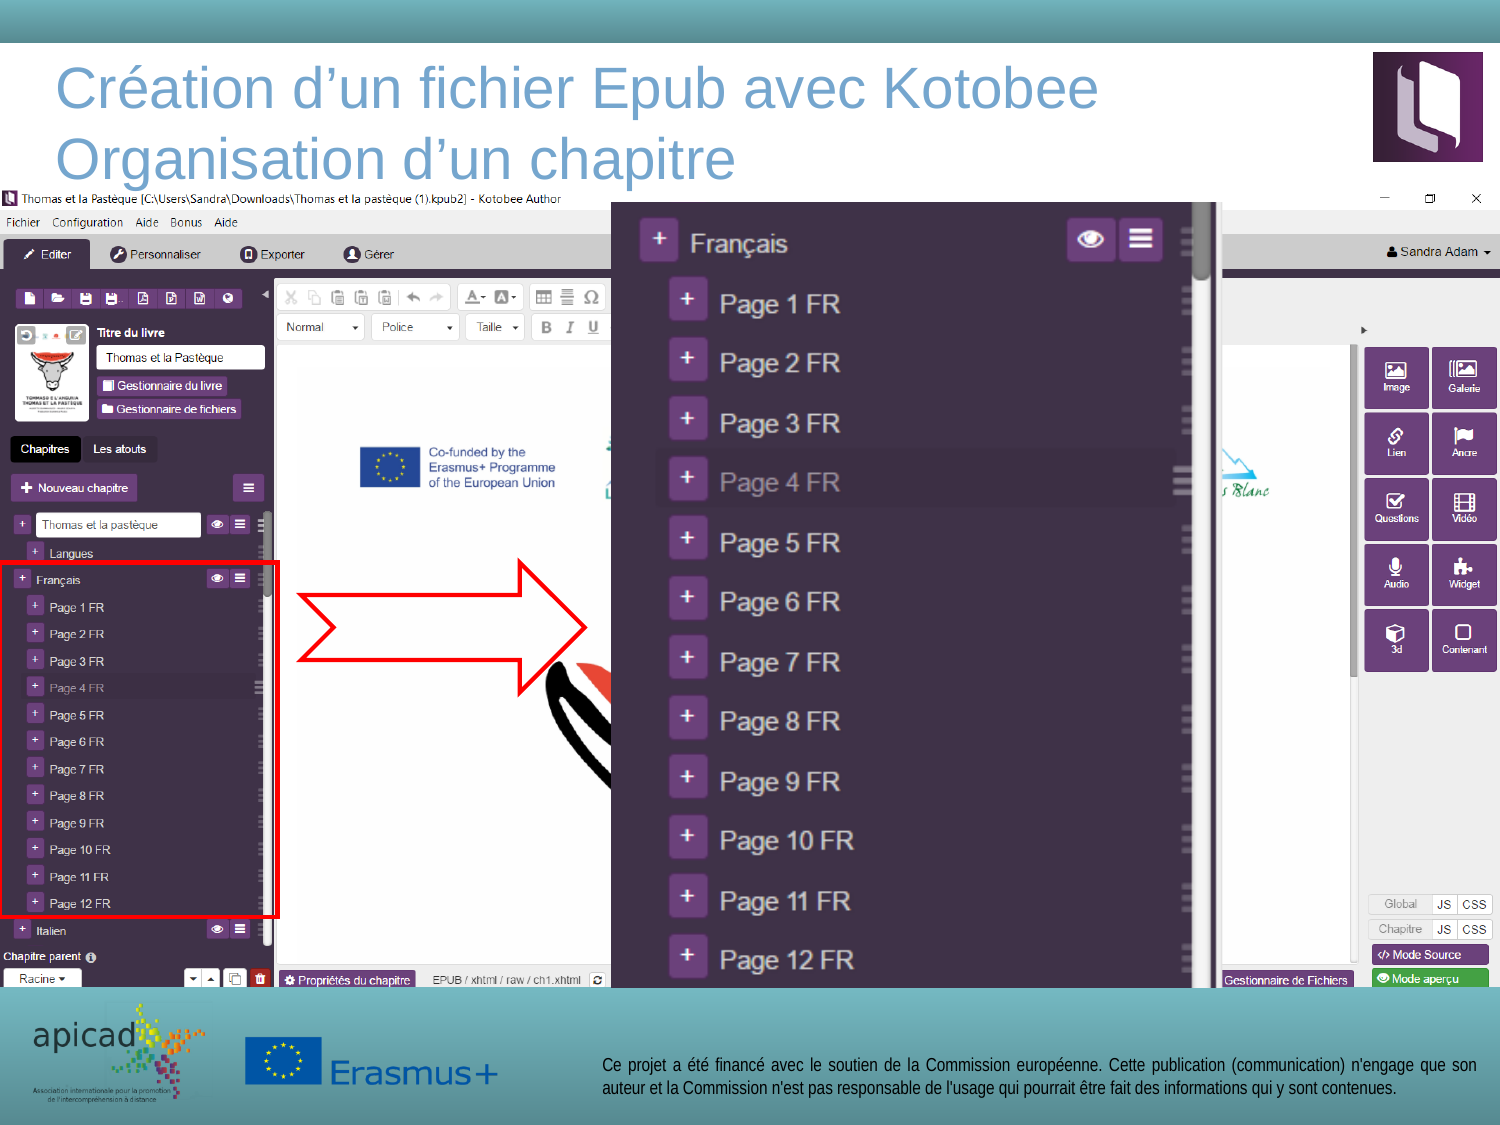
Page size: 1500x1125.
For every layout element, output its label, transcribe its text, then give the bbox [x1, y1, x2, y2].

text_box Organisation d’un chapitre [41, 113, 1353, 200]
picture [29, 999, 213, 1108]
picture [1373, 52, 1483, 162]
text_box [0, 987, 1500, 1125]
picture [230, 1023, 512, 1098]
picture [0, 187, 1500, 988]
text_box Création d’un fichier Epub avec Kotobee [41, 42, 1353, 113]
picture [2, 565, 275, 915]
text_box Ce projet a été financé avec le soutien de la Commission européenne. Cette publication (communication) n'engage que son auteur et la Commission n'est pas responsable de l'usage qui pourrait être fait des informations qui y sont contenues. [596, 1046, 1483, 1105]
text_box [0, 0, 1500, 43]
